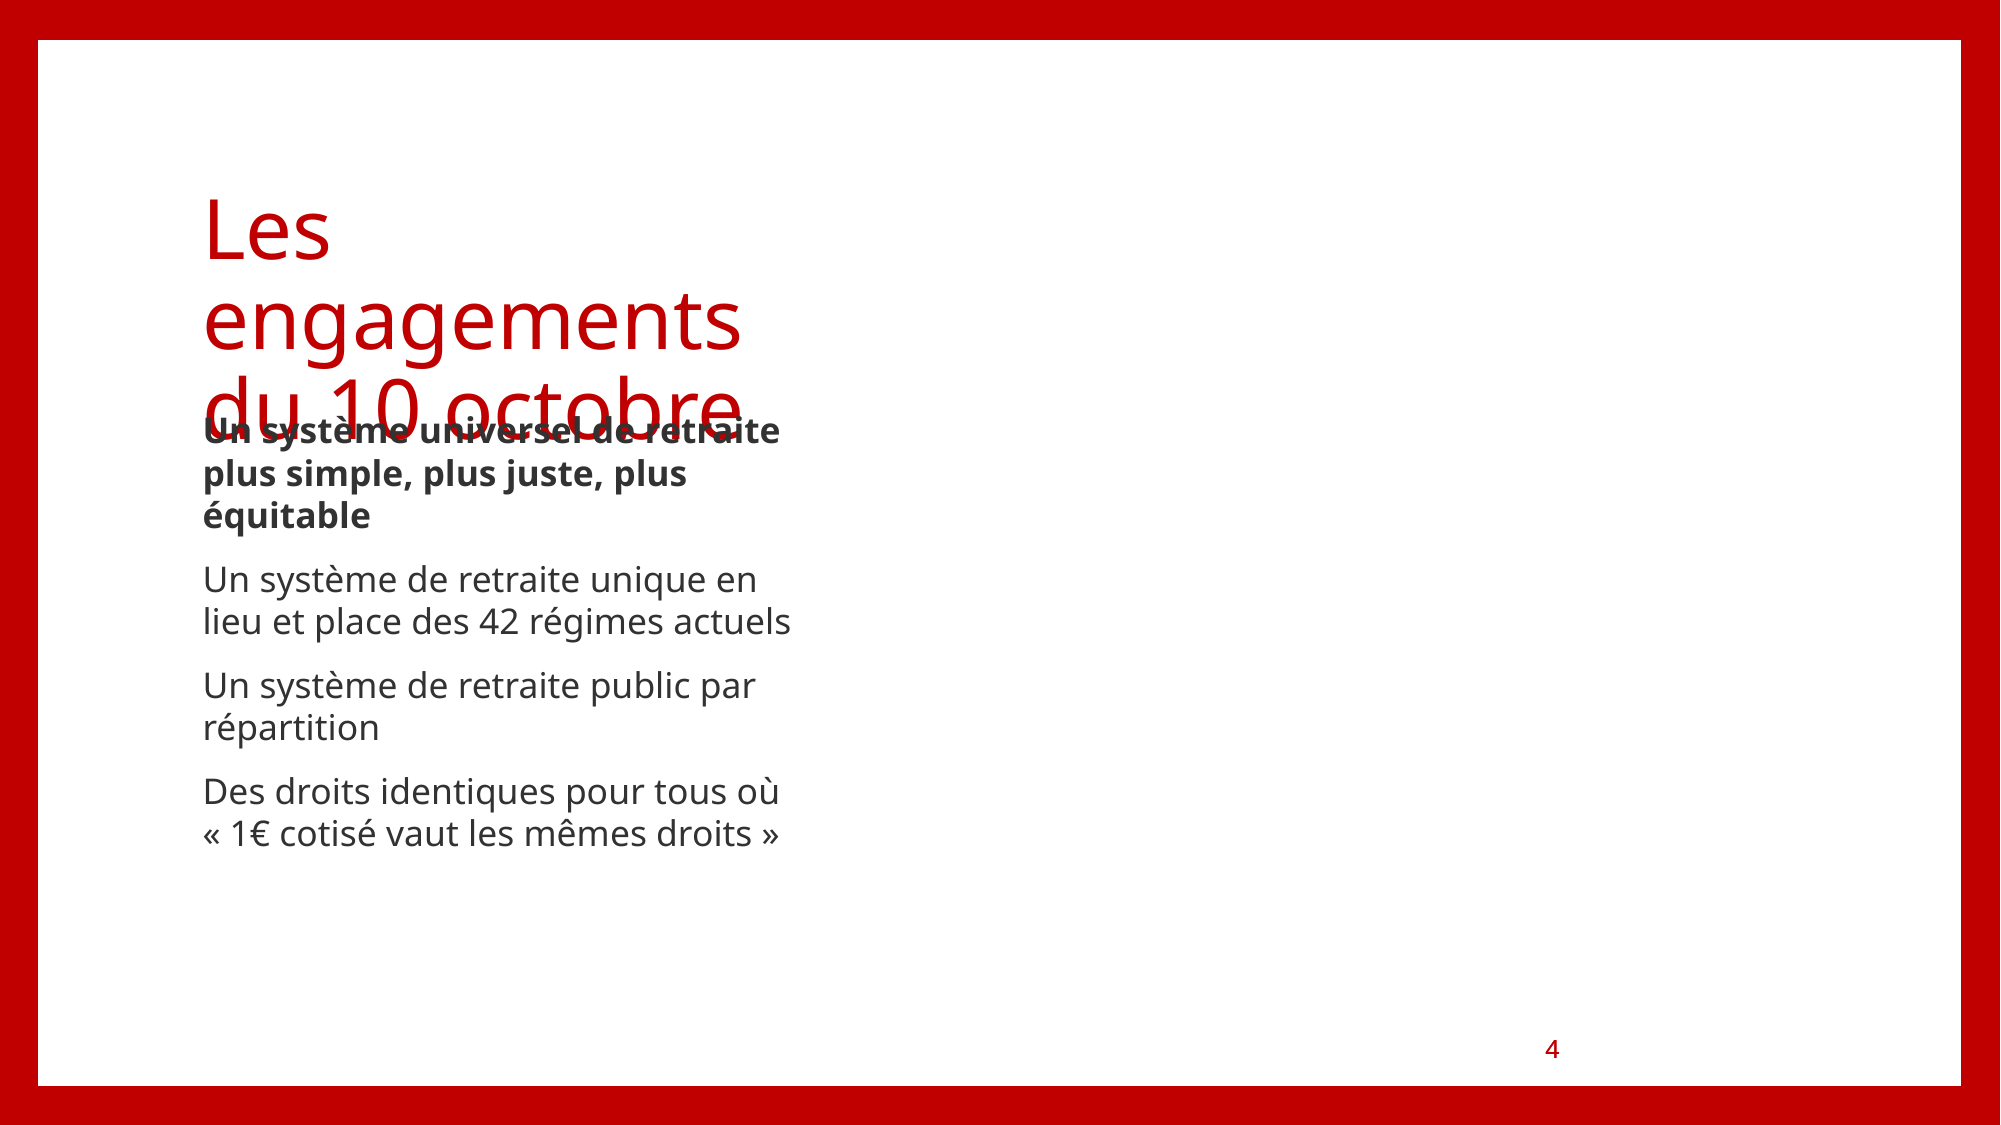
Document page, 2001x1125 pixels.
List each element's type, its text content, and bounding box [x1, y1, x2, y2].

title Les engagements du 10 octobre [187, 179, 833, 400]
list Un système universel de retraite plus simple, plus juste, plus équitable Un système de retraite unique en lieu et place des 42 régimes actuels Un système de retraite public par répartition Des droits identiques pour tous où « 1€ cotisé vaut les mêmes droits » [187, 400, 833, 968]
text_box [1530, 1020, 1811, 1081]
